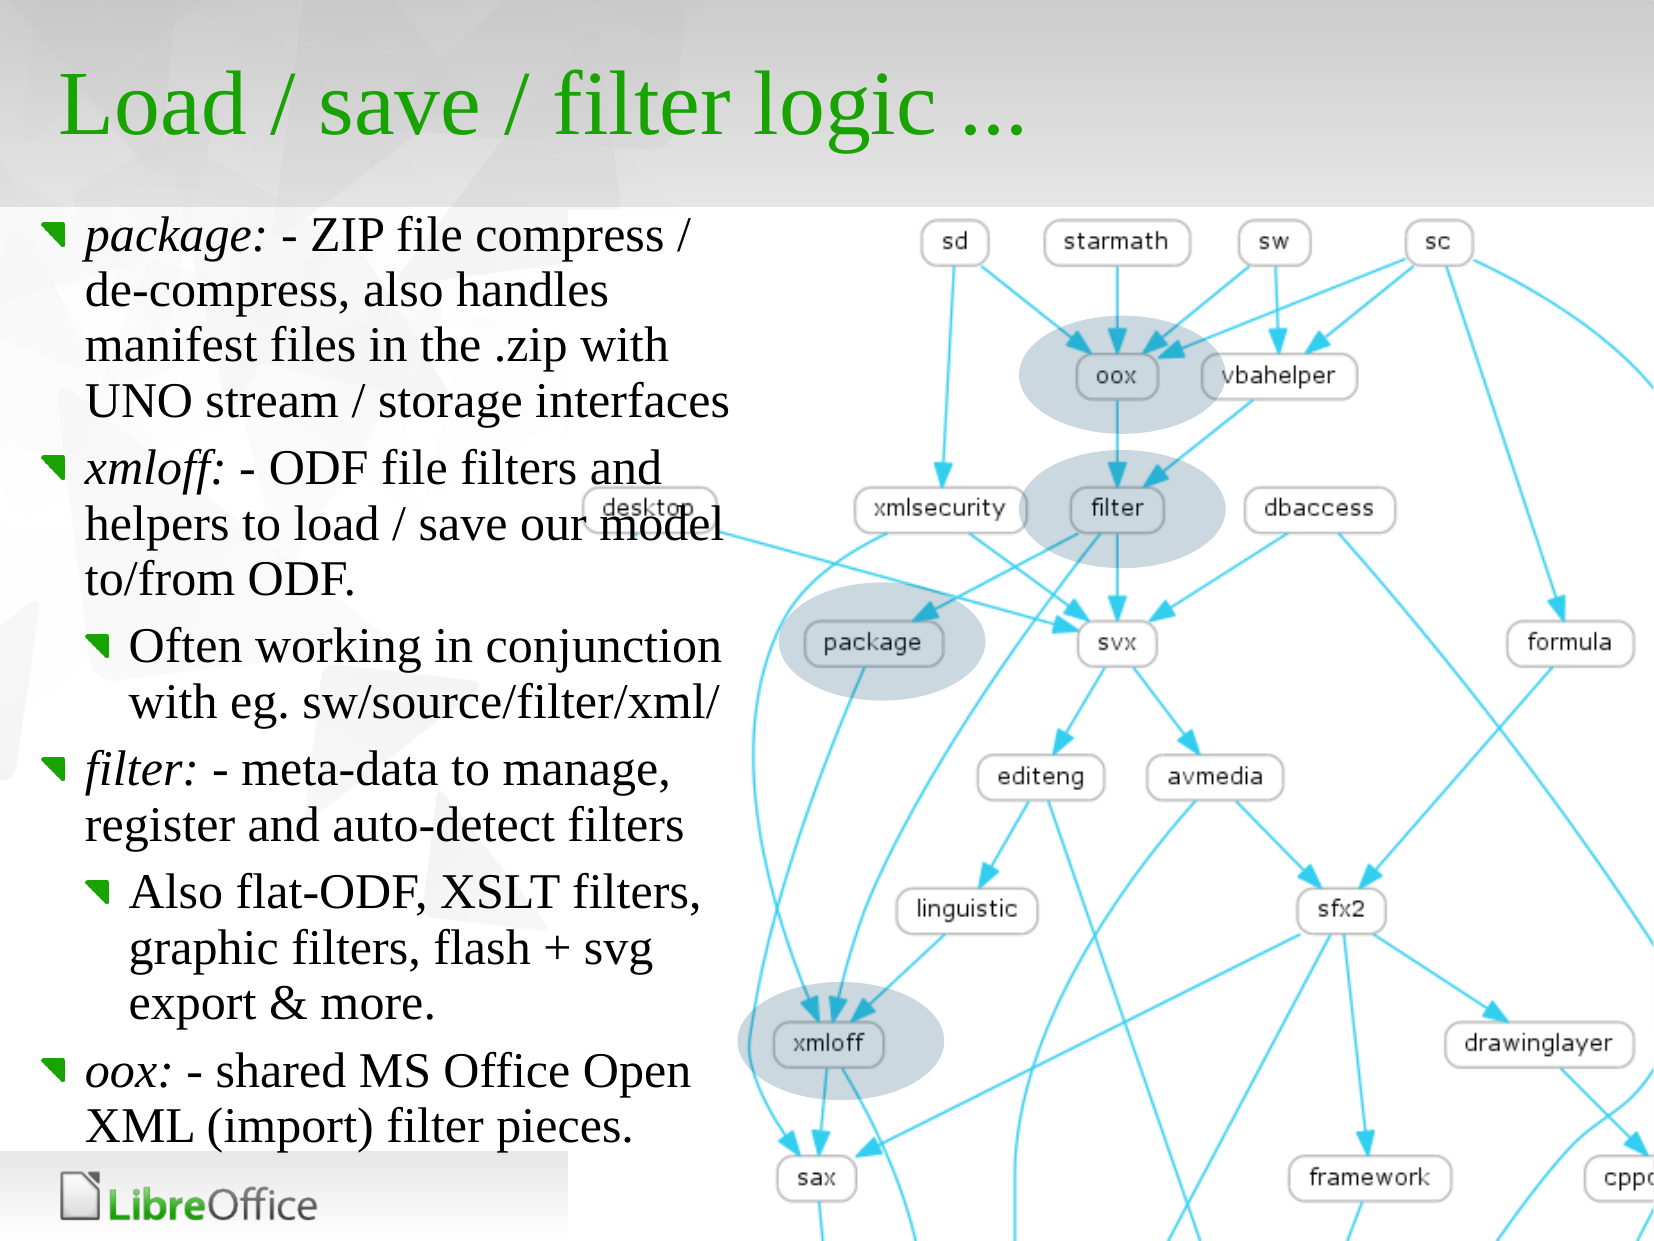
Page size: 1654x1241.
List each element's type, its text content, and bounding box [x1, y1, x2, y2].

picture [41, 1164, 337, 1240]
title Load / save / filter logic ... [59, 29, 1595, 178]
picture [0, 0, 1654, 1241]
text_box [1018, 450, 1226, 569]
text_box [778, 582, 986, 701]
list package: - ZIP file compress / de-compress, also handles manifest files in the .zip with UNO stream / storage interfaces xmloff: - ODF file filters and helpers to load / save our model to/from ODF. Often working in conjunction with eg. sw/source/filter/xml/ filter: - meta-data to manage, register and auto-detect filters Also flat-ODF, XSLT filters, graphic filters, flash + svg export & more. oox: - shared MS Office Open XML (import) filter pieces. [41, 206, 768, 1164]
text_box [1018, 315, 1226, 434]
text_box [737, 981, 945, 1101]
